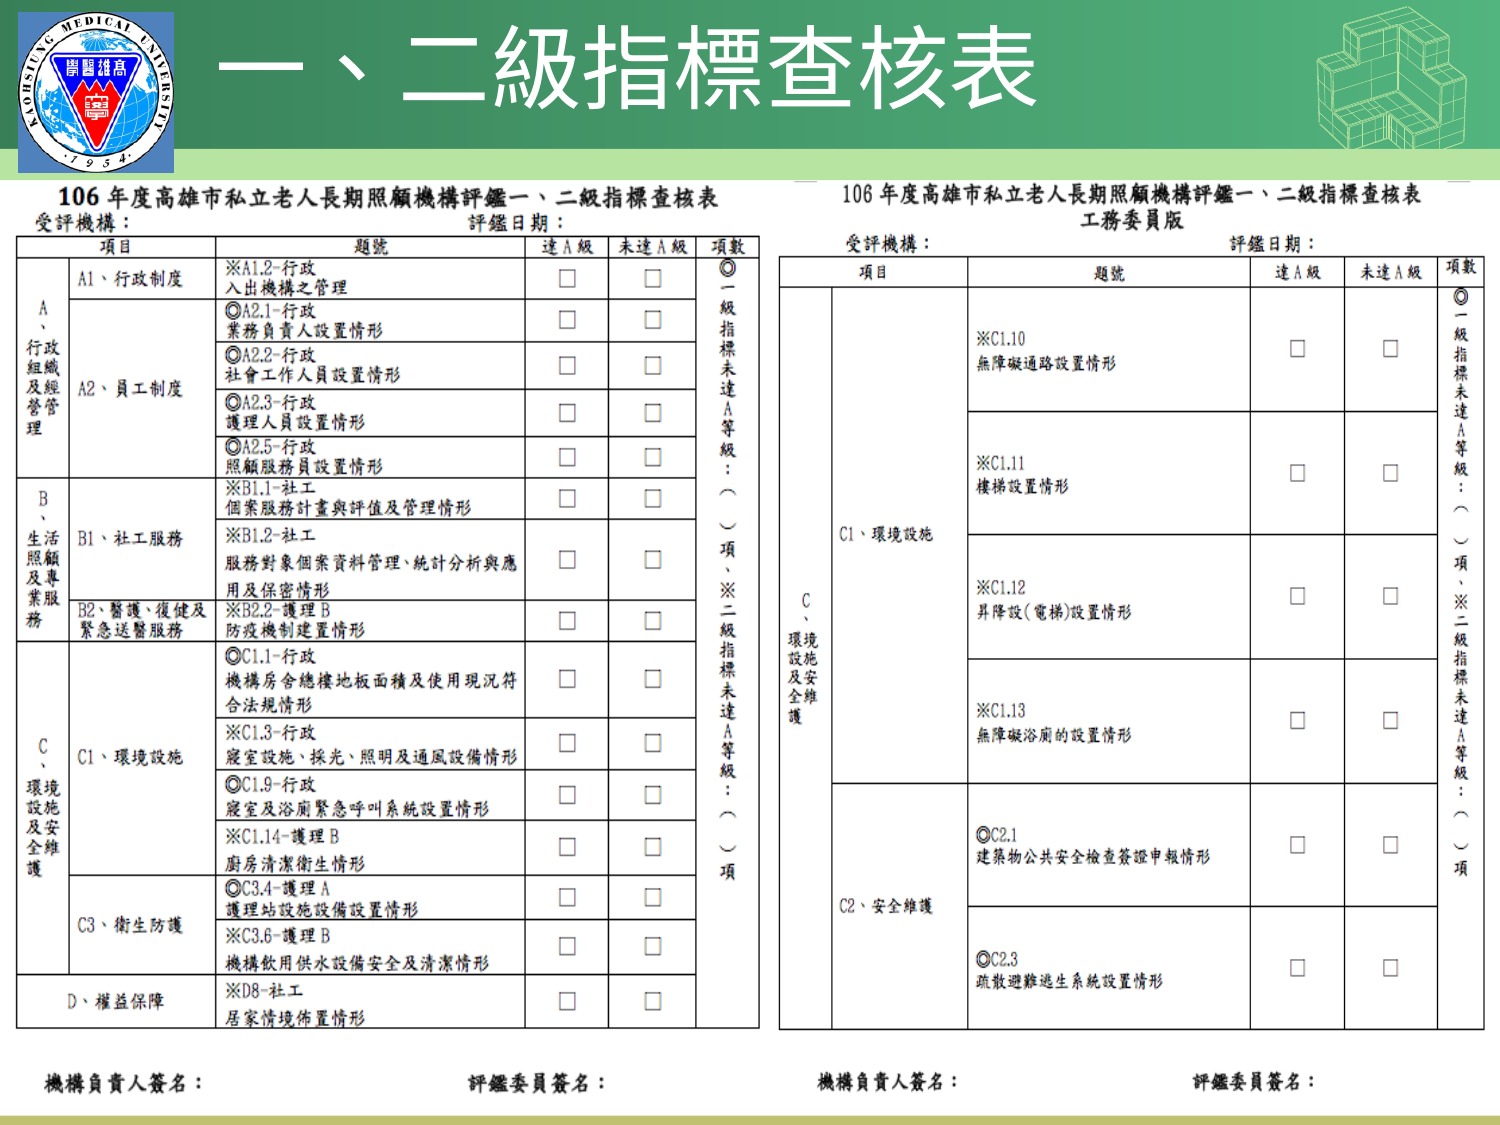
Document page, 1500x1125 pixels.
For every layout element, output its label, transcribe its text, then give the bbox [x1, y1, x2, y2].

picture [0, 181, 1499, 1107]
title 一、二級指標查核表 [200, 0, 1313, 141]
picture [17, 11, 174, 173]
